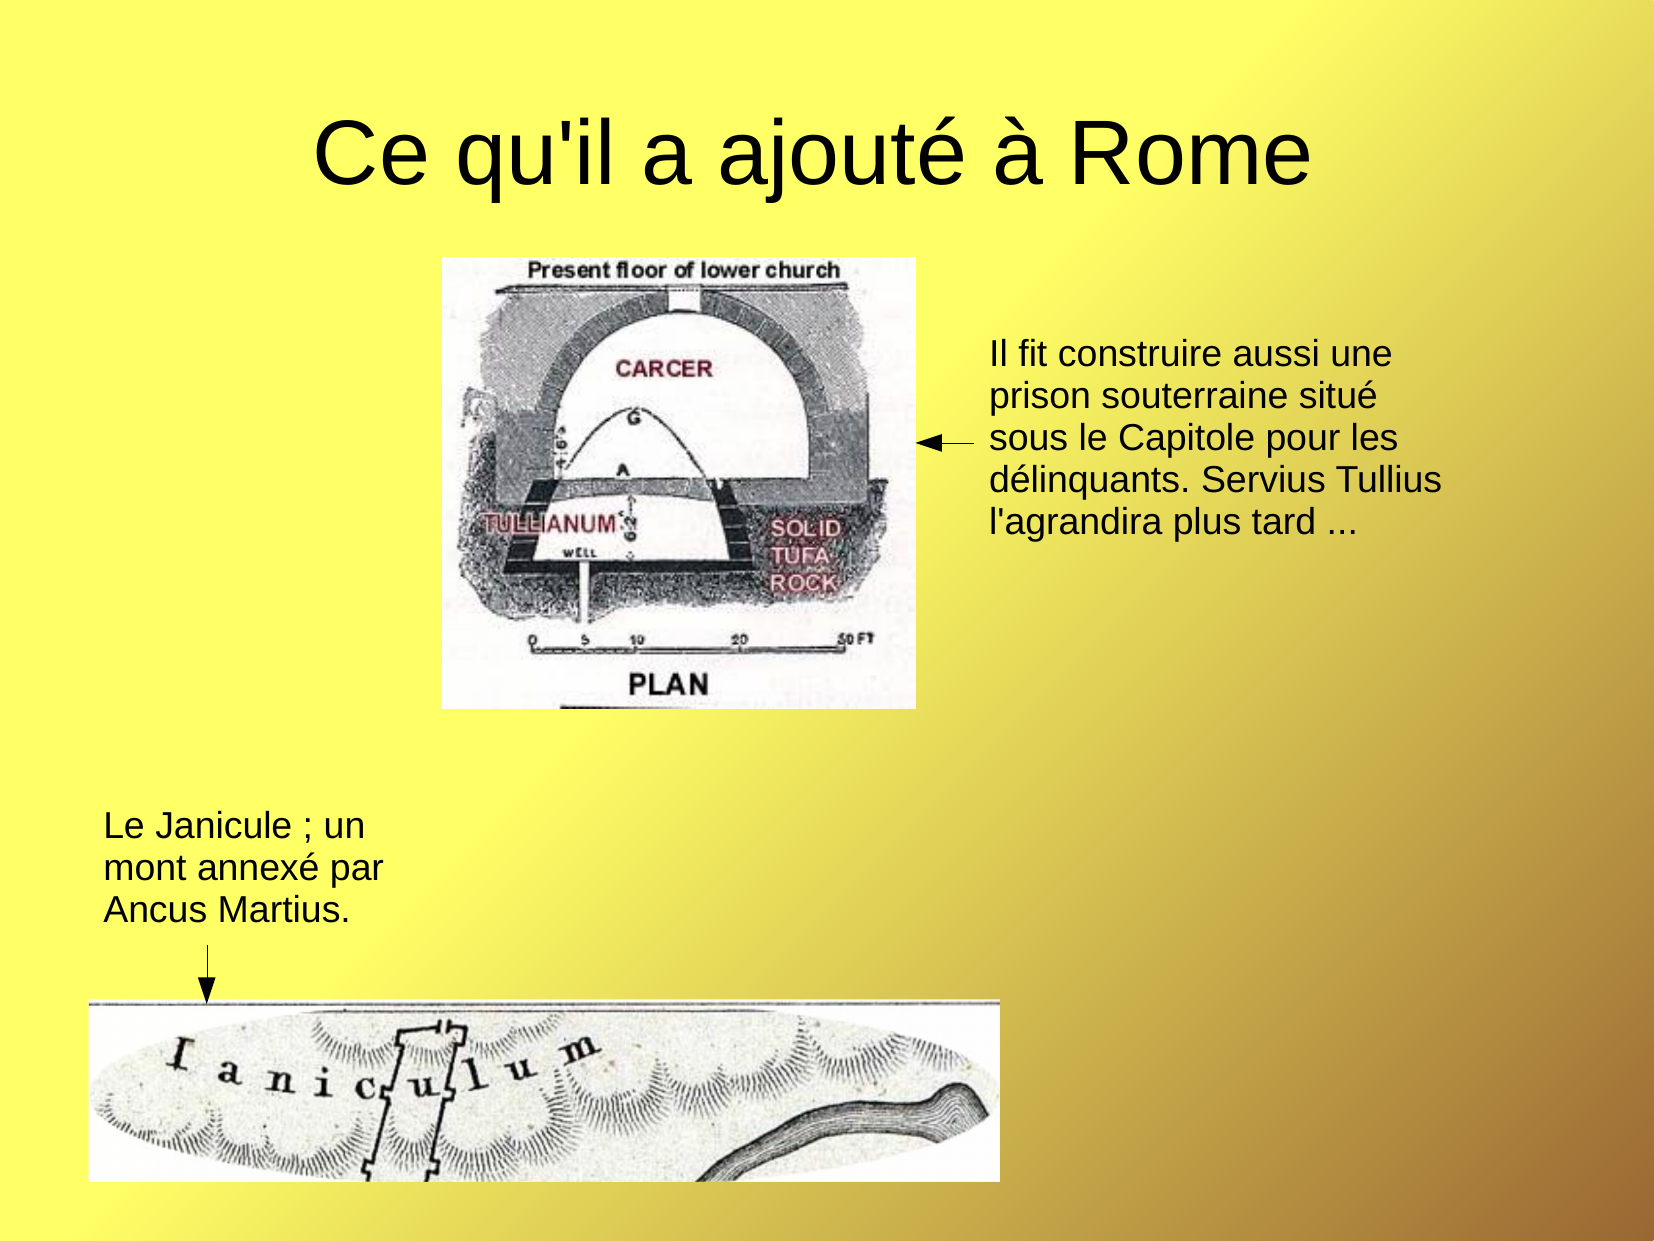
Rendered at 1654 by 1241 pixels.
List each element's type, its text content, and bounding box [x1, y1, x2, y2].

picture [88, 999, 1000, 1182]
picture [442, 257, 916, 709]
text_box Il fit construire aussi une prison souterraine situé sous le Capitole pour les délinquants. Servius Tullius l'agrandira plus tard ... [974, 324, 1477, 550]
title Ce qu'il a ajouté à Rome [82, 49, 1571, 257]
text_box Le Janicule ; un mont annexé par Ancus Martius. [88, 797, 473, 939]
